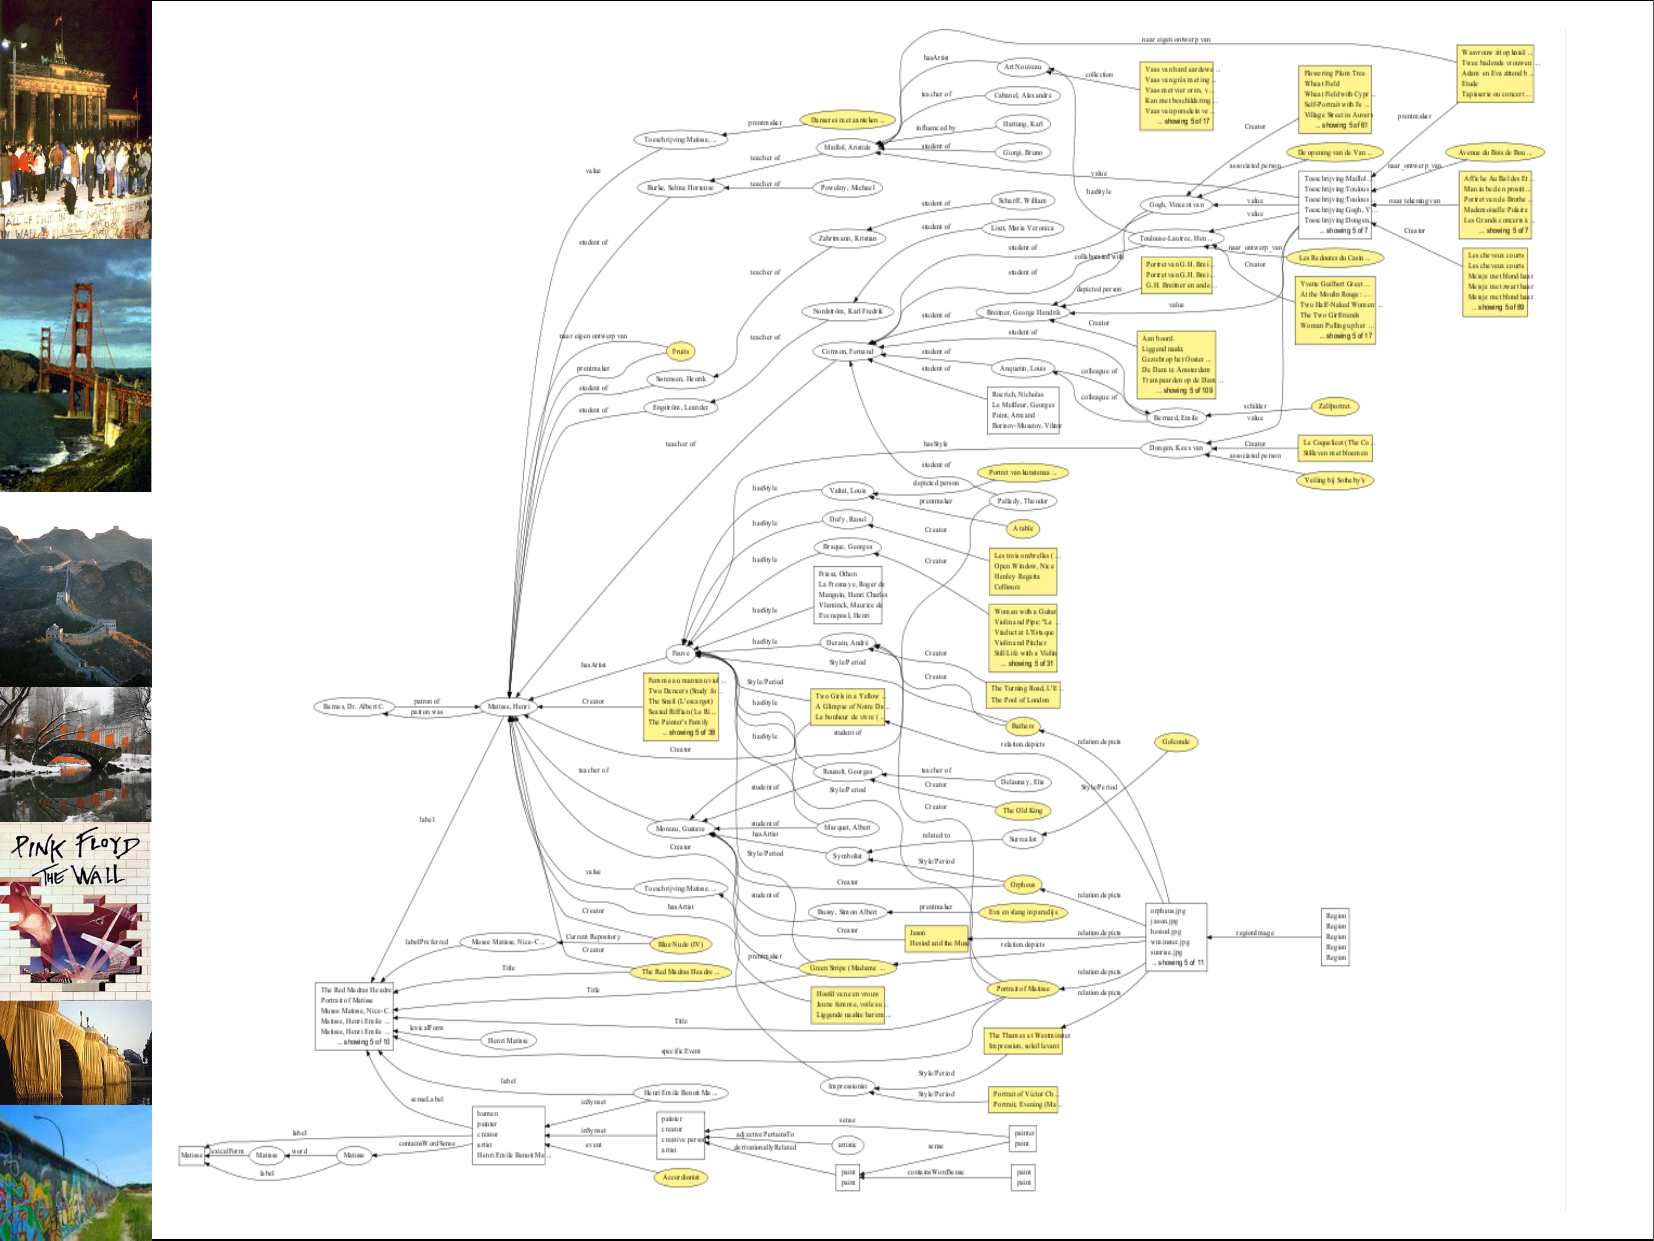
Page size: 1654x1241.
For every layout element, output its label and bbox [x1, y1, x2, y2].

picture [177, 29, 1565, 1211]
picture [0, 0, 152, 1241]
